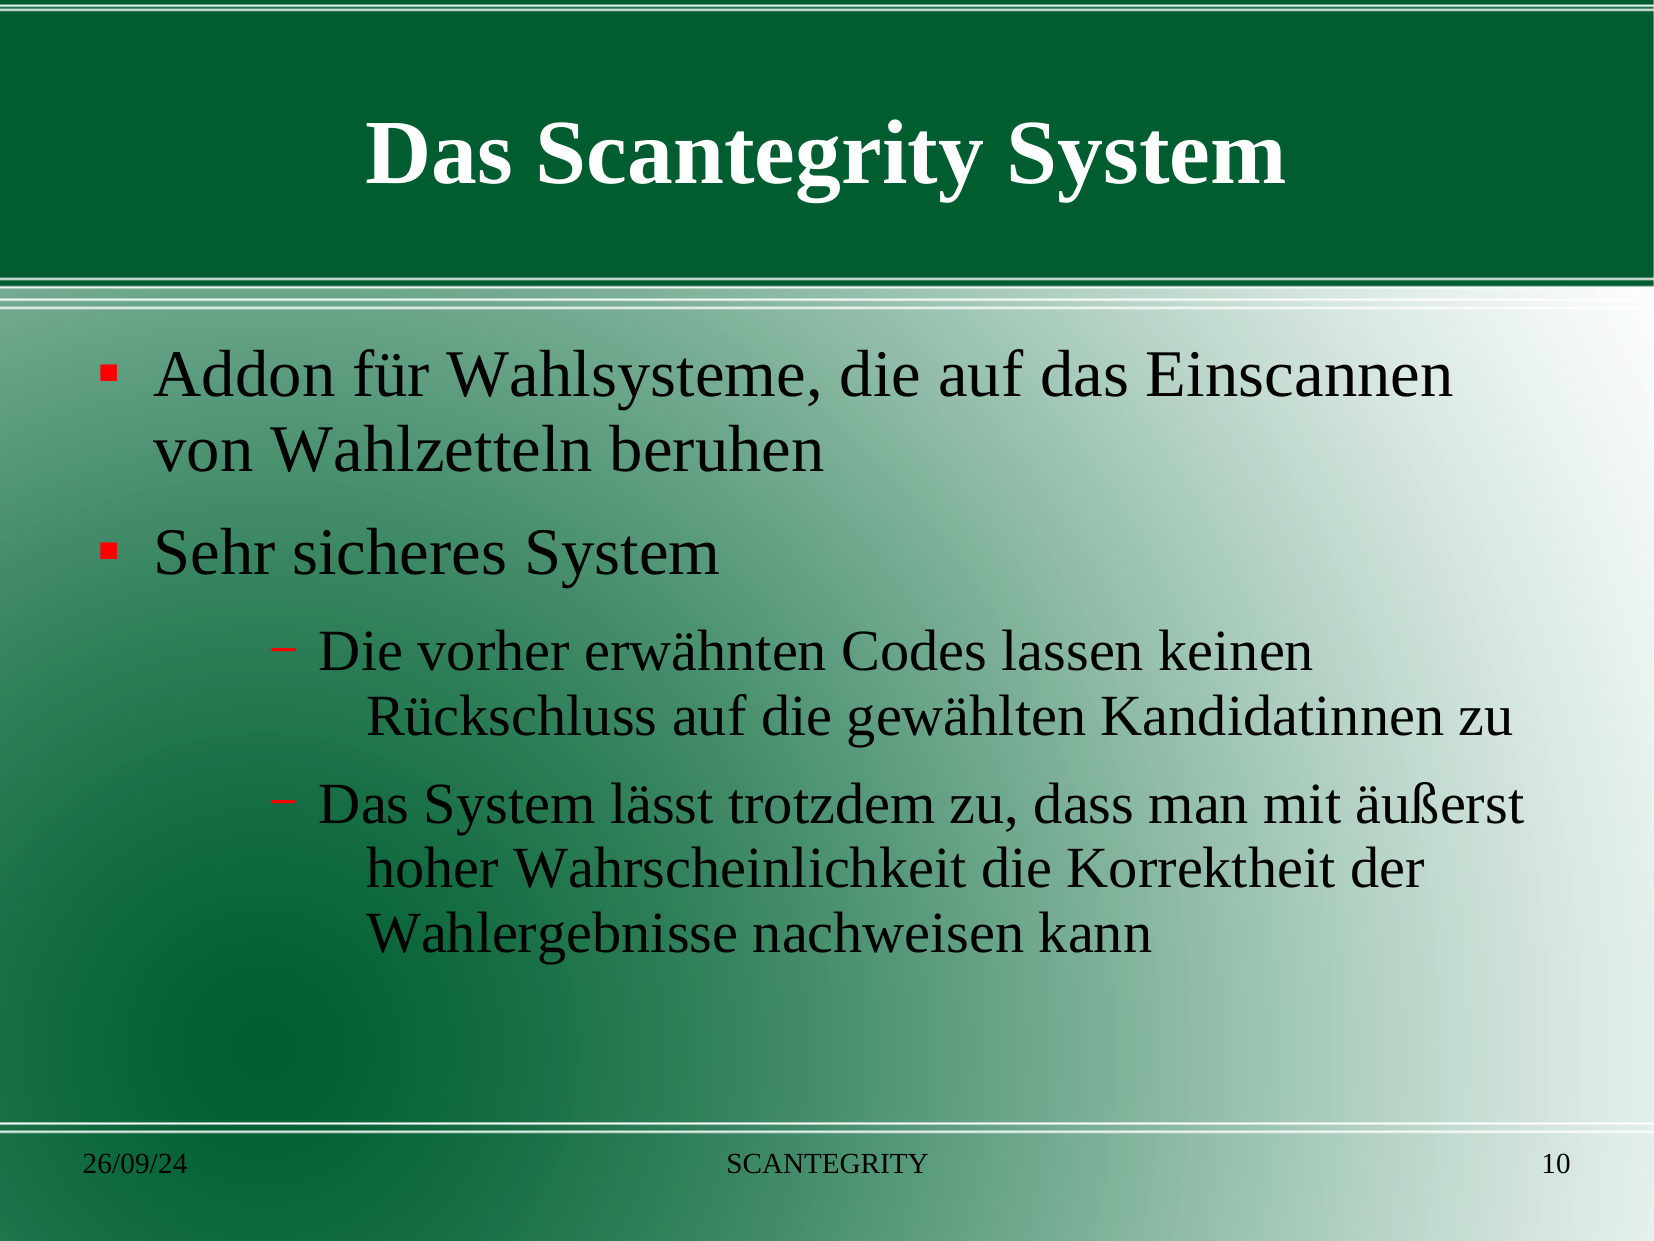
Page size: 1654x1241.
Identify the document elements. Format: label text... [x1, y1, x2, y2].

picture [0, 0, 1654, 1241]
title Das Scantegrity System [82, 56, 1571, 250]
list Addon für Wahlsysteme, die auf das Einscannen von Wahlzetteln beruhen Sehr sicheres System Die vorher erwähnten Codes lassen keinen Rückschluss auf die gewählten Kandidatinnen zu Das System lässt trotzdem zu, dass man mit äußerst hoher Wahrscheinlichkeit die Korrektheit der Wahlergebnisse nachweisen kann [82, 337, 1571, 1037]
